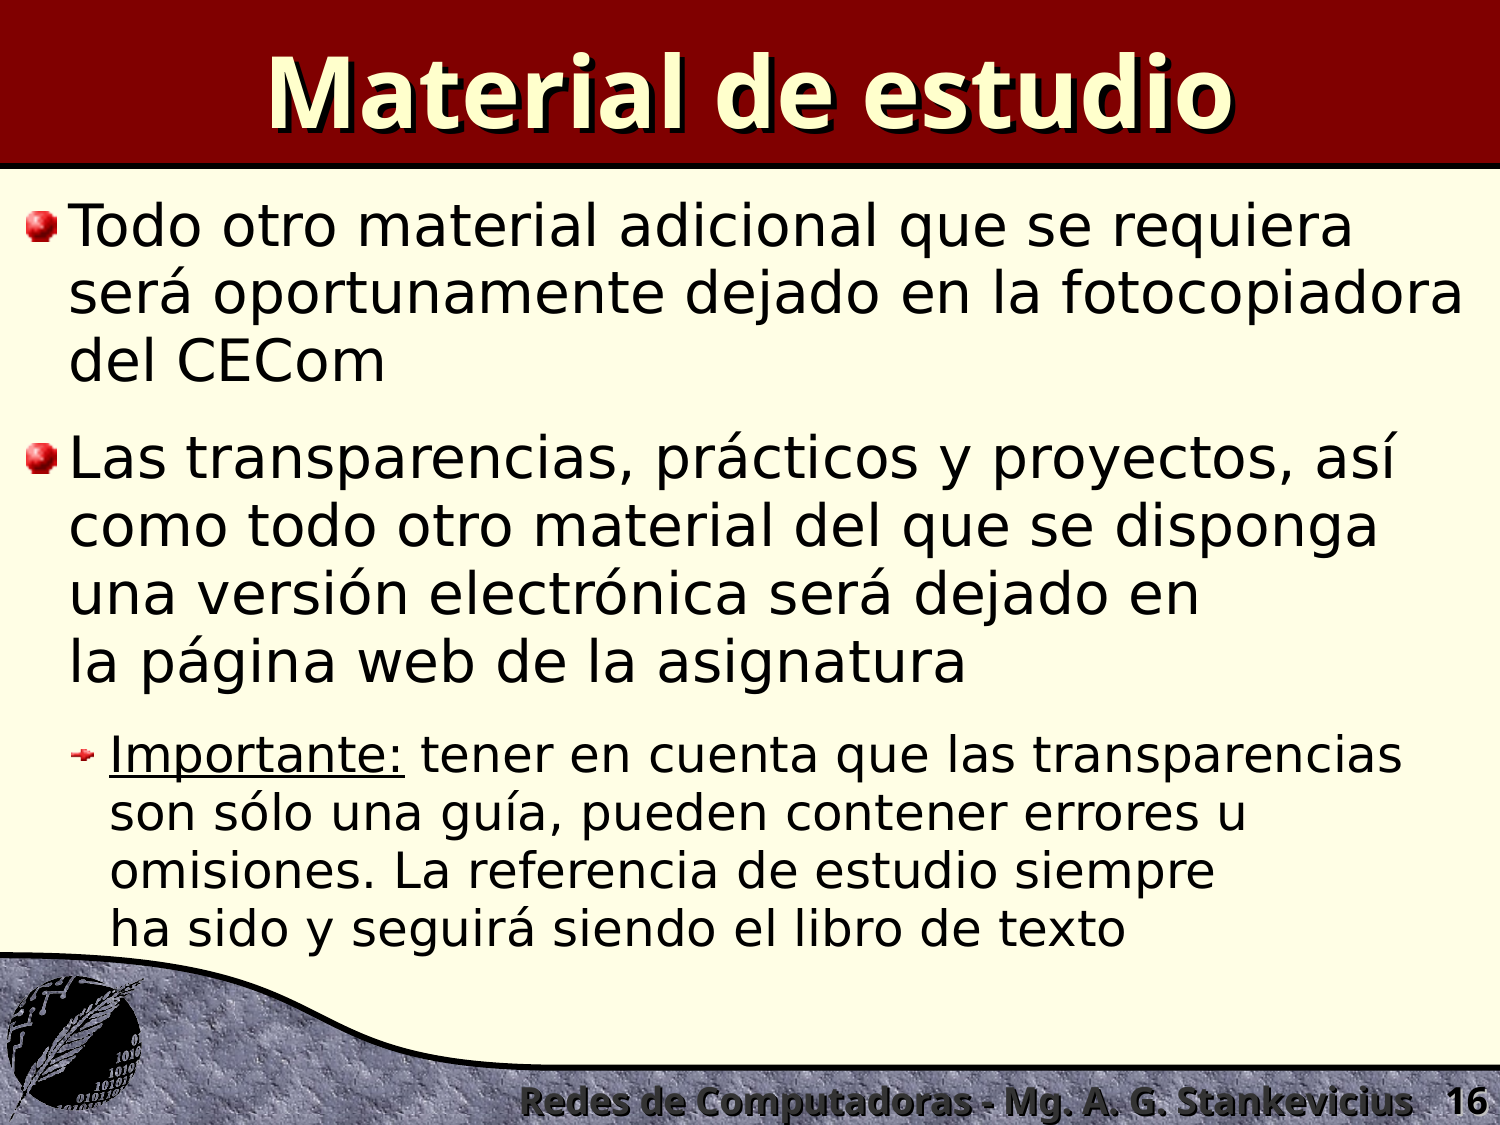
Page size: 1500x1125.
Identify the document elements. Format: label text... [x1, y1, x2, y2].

title Material de estudio [15, 5, 1485, 160]
list Todo otro material adicional que se requiera será oportunamente dejado en la fotocopiadora del CECom Las transparencias, prácticos y proyectos, así como todo otro material del que se disponga una versión electrónica será dejado en la página web de la asignatura Importante: tener en cuenta que las transparencias son sólo una guía, pueden contener errores u omisiones. La referencia de estudio siempre ha sido y seguirá siendo el libro de texto [11, 192, 1486, 959]
picture [0, 959, 1500, 1125]
picture [1047, 1100, 1054, 1110]
picture [790, 1100, 795, 1110]
